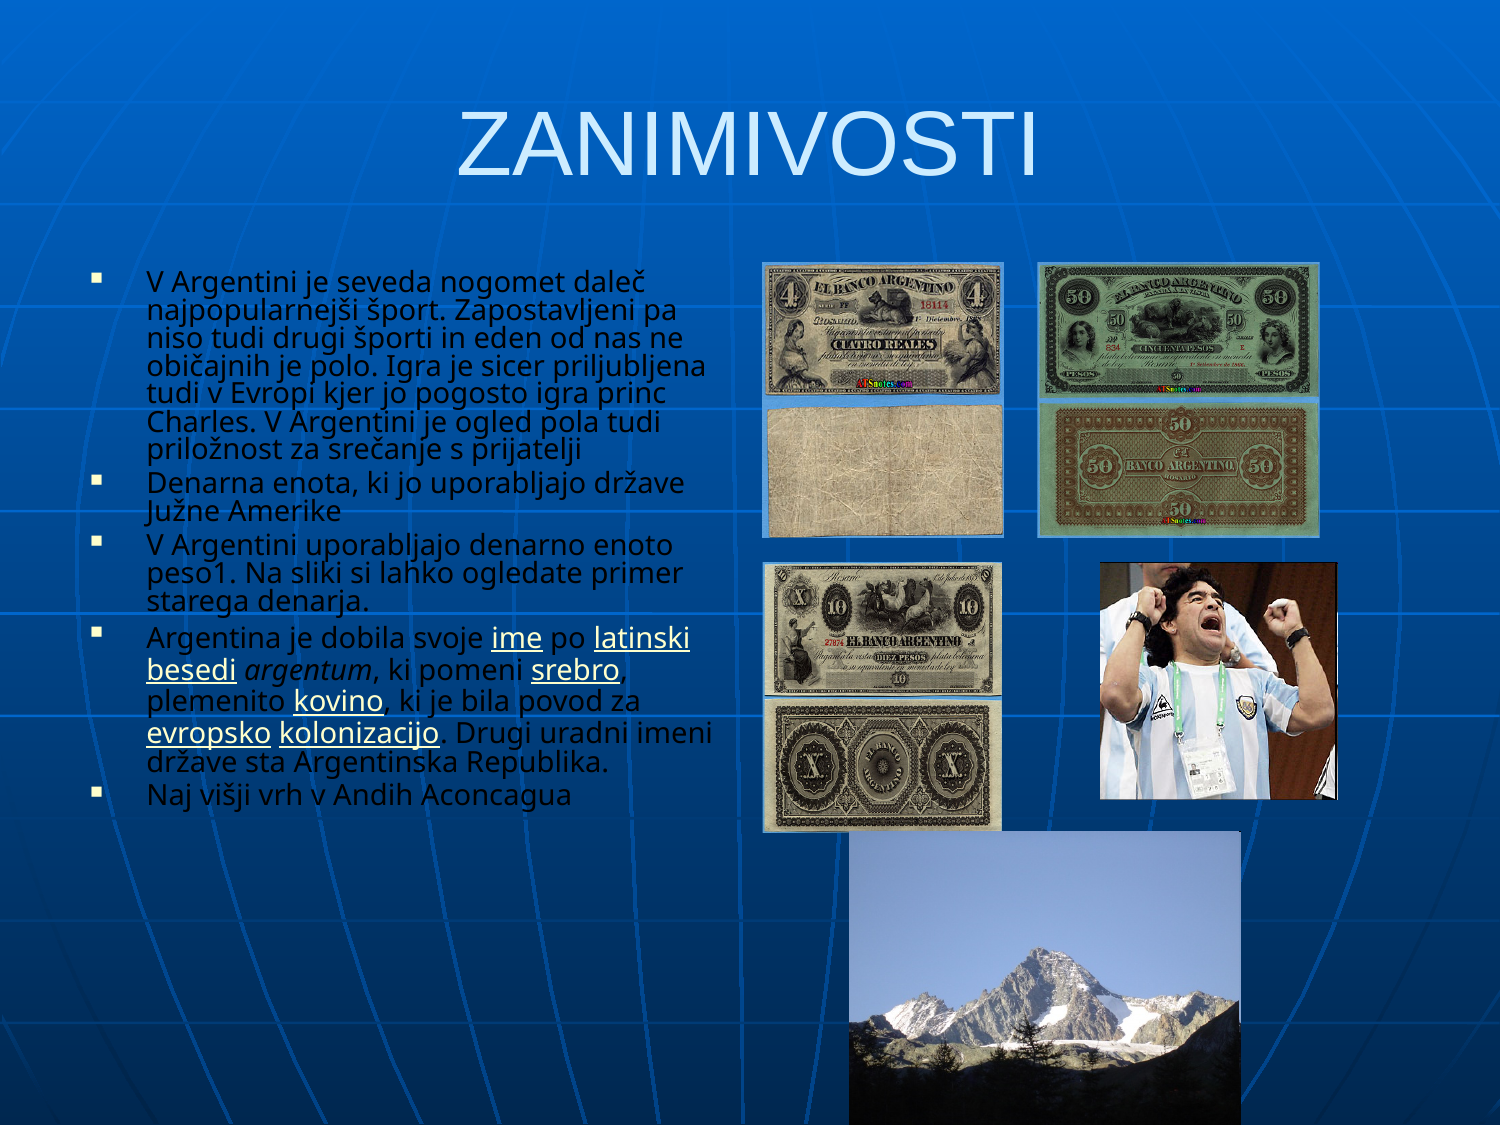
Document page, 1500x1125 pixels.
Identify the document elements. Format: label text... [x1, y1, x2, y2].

title ZANIMIVOSTI [75, 45, 1425, 233]
picture [762, 262, 1004, 538]
picture [1100, 562, 1338, 800]
picture [1037, 262, 1320, 538]
list V Argentini je seveda nogomet daleč najpopularnejši šport. Zapostavljeni pa niso tudi drugi športi in eden od nas ne običajnih je polo. Igra je sicer priljubljena tudi v Evropi kjer jo pogosto igra princ Charles. V Argentini je ogled pola tudi priložnost za srečanje s prijatelji Denarna enota, ki jo uporabljajo države Južne Amerike V Argentini uporabljajo denarno enoto peso1. Na sliki si lahko ogledate primer starega denarja. Argentina je dobila svoje ime po latinski besedi argentum, ki pomeni srebro, plemenito kovino, ki je bila povod za evropsko kolonizacijo. Drugi uradni imeni države sta Argentinska Republika. Naj višji vrh v Andih Aconcagua [75, 262, 738, 1006]
picture [762, 562, 1241, 1125]
